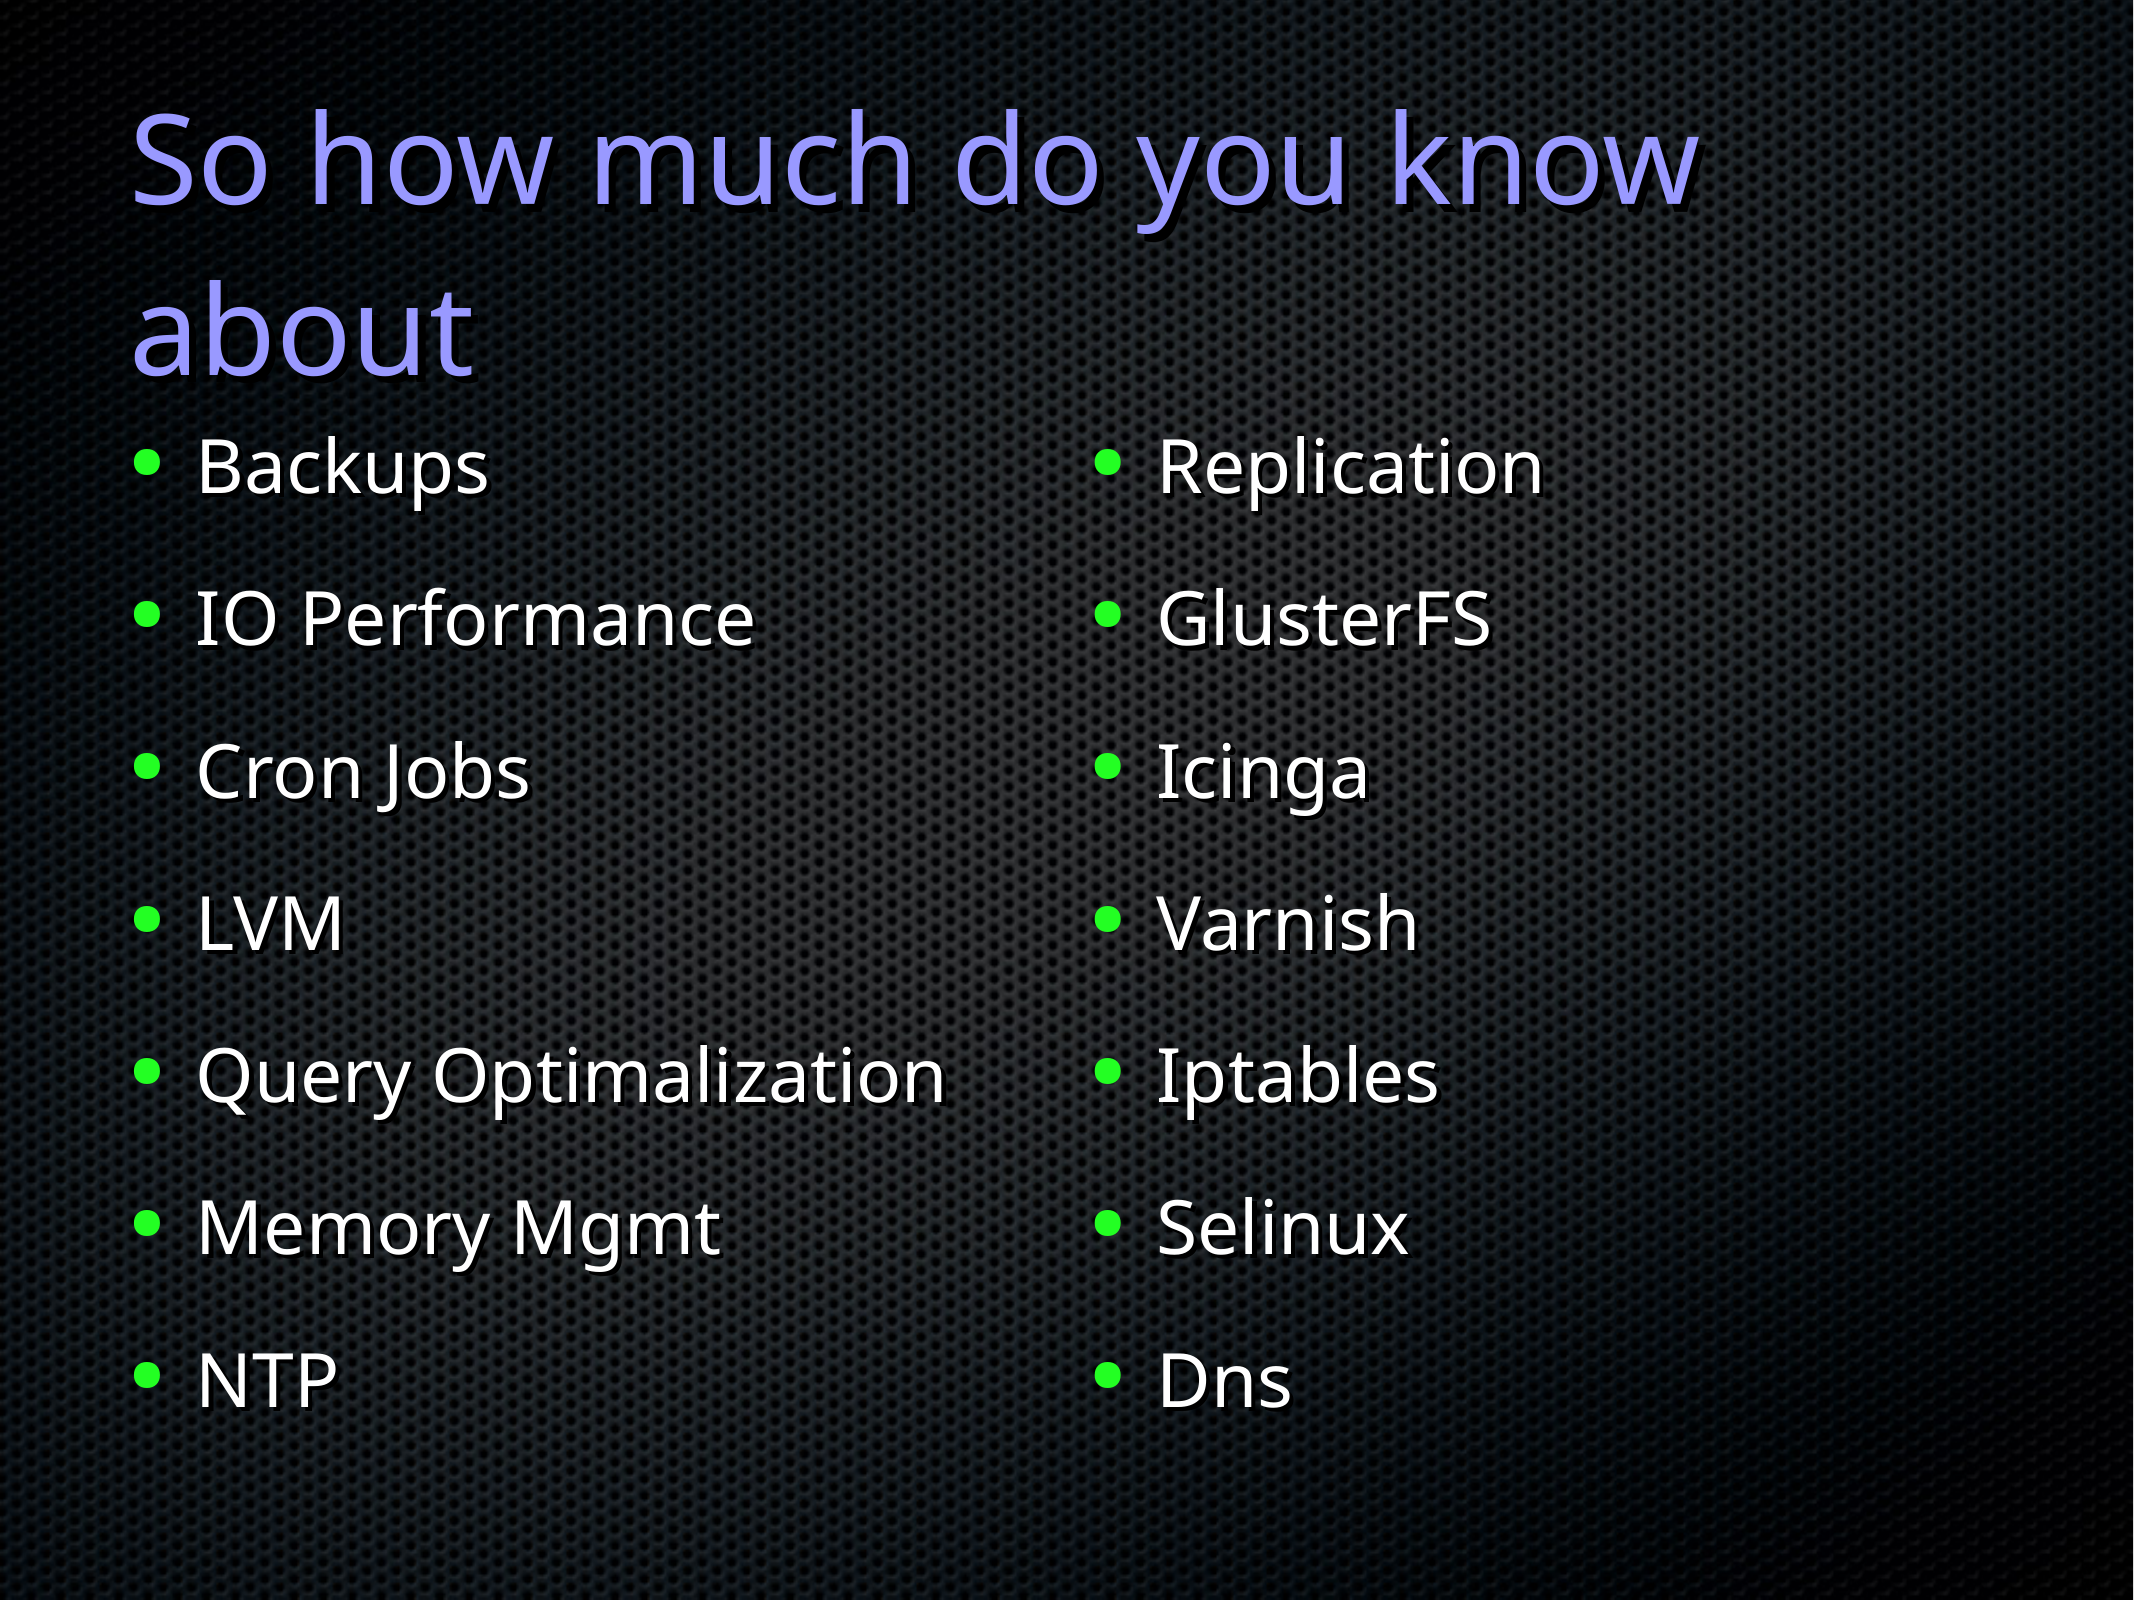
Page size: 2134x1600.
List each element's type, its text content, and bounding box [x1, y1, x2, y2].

title So how much do you know about [129, 41, 2005, 442]
picture [0, 0, 2134, 1600]
list Replication GlusterFS Icinga Varnish Iptables Selinux Dns [1089, 413, 2005, 1522]
list Backups IO Performance Cron Jobs LVM Query Optimalization Memory Mgmt NTP [129, 413, 1045, 1537]
